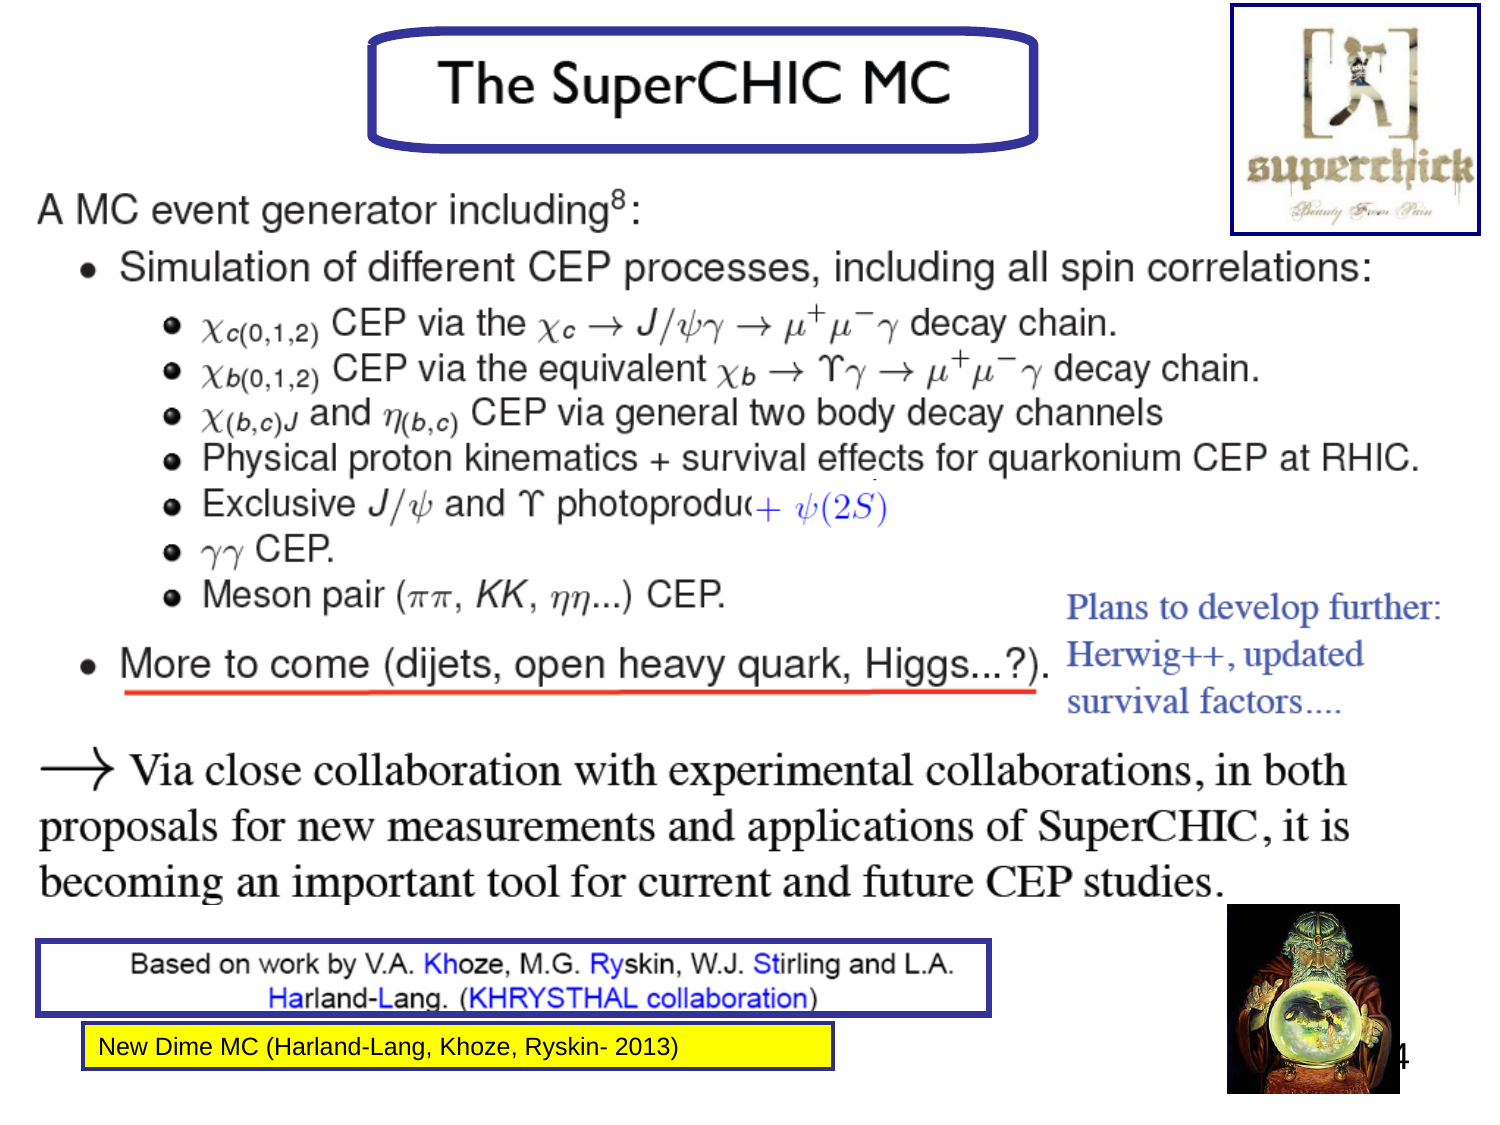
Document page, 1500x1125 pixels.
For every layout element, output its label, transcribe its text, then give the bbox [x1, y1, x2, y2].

picture [1234, 7, 1477, 232]
text_box New Dime MC (Harland-Lang, Khoze, Ryskin- 2013) [83, 1023, 833, 1069]
picture [377, 36, 1028, 144]
picture [29, 31, 1477, 1094]
text_box <number> [1074, 1024, 1426, 1103]
picture [41, 943, 986, 1012]
